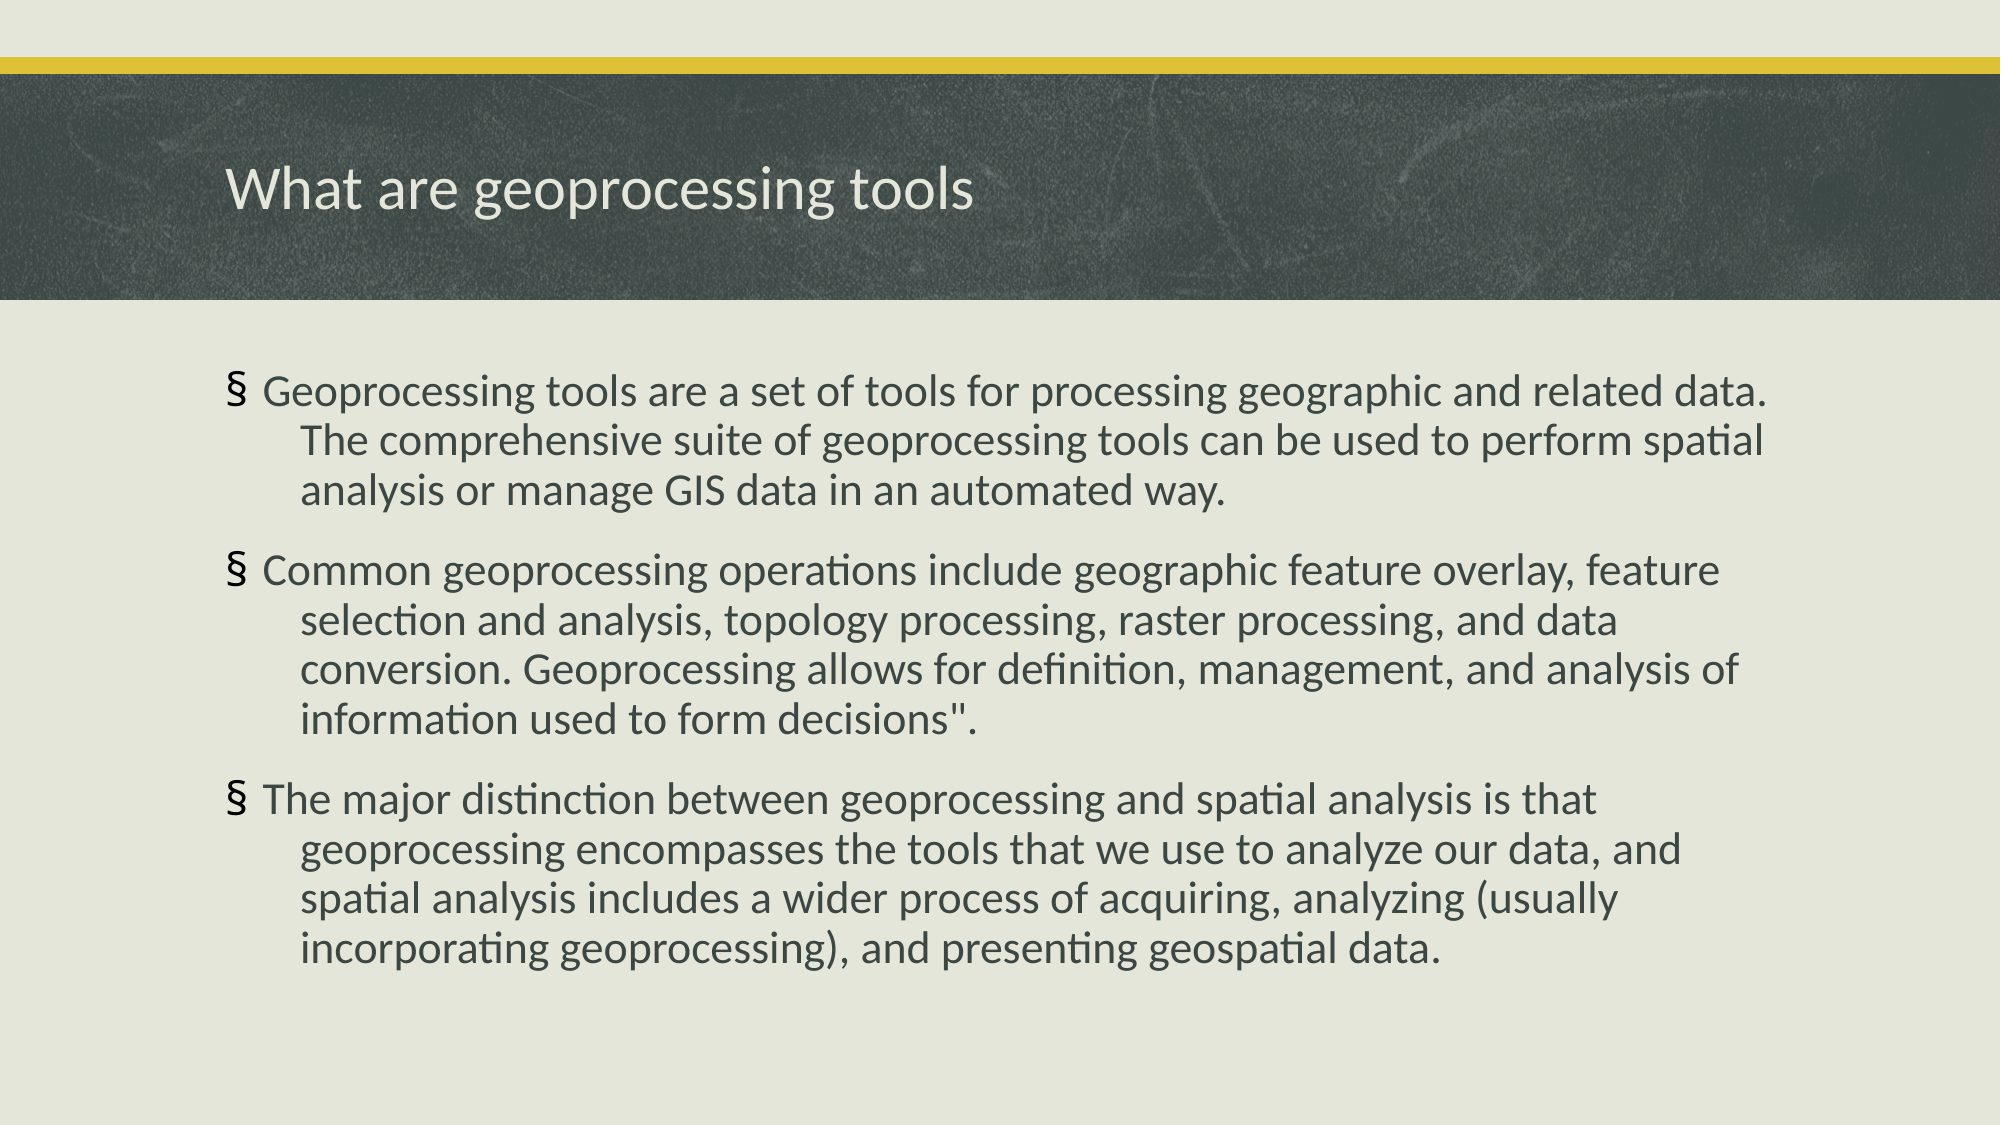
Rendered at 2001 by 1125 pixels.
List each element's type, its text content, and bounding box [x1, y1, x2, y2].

title What are geoprocessing tools [210, 76, 1790, 300]
list Geoprocessing tools are a set of tools for processing geographic and related data. The comprehensive suite of geoprocessing tools can be used to perform spatial analysis or manage GIS data in an automated way. Common geoprocessing operations include geographic feature overlay, feature selection and analysis, topology processing, raster processing, and data conversion. Geoprocessing allows for definition, management, and analysis of information used to form decisions". The major distinction between geoprocessing and spatial analysis is that geoprocessing encompasses the tools that we use to analyze our data, and spatial analysis includes a wider process of acquiring, analyzing (usually incorporating geoprocessing), and presenting geospatial data. [210, 359, 1790, 1014]
